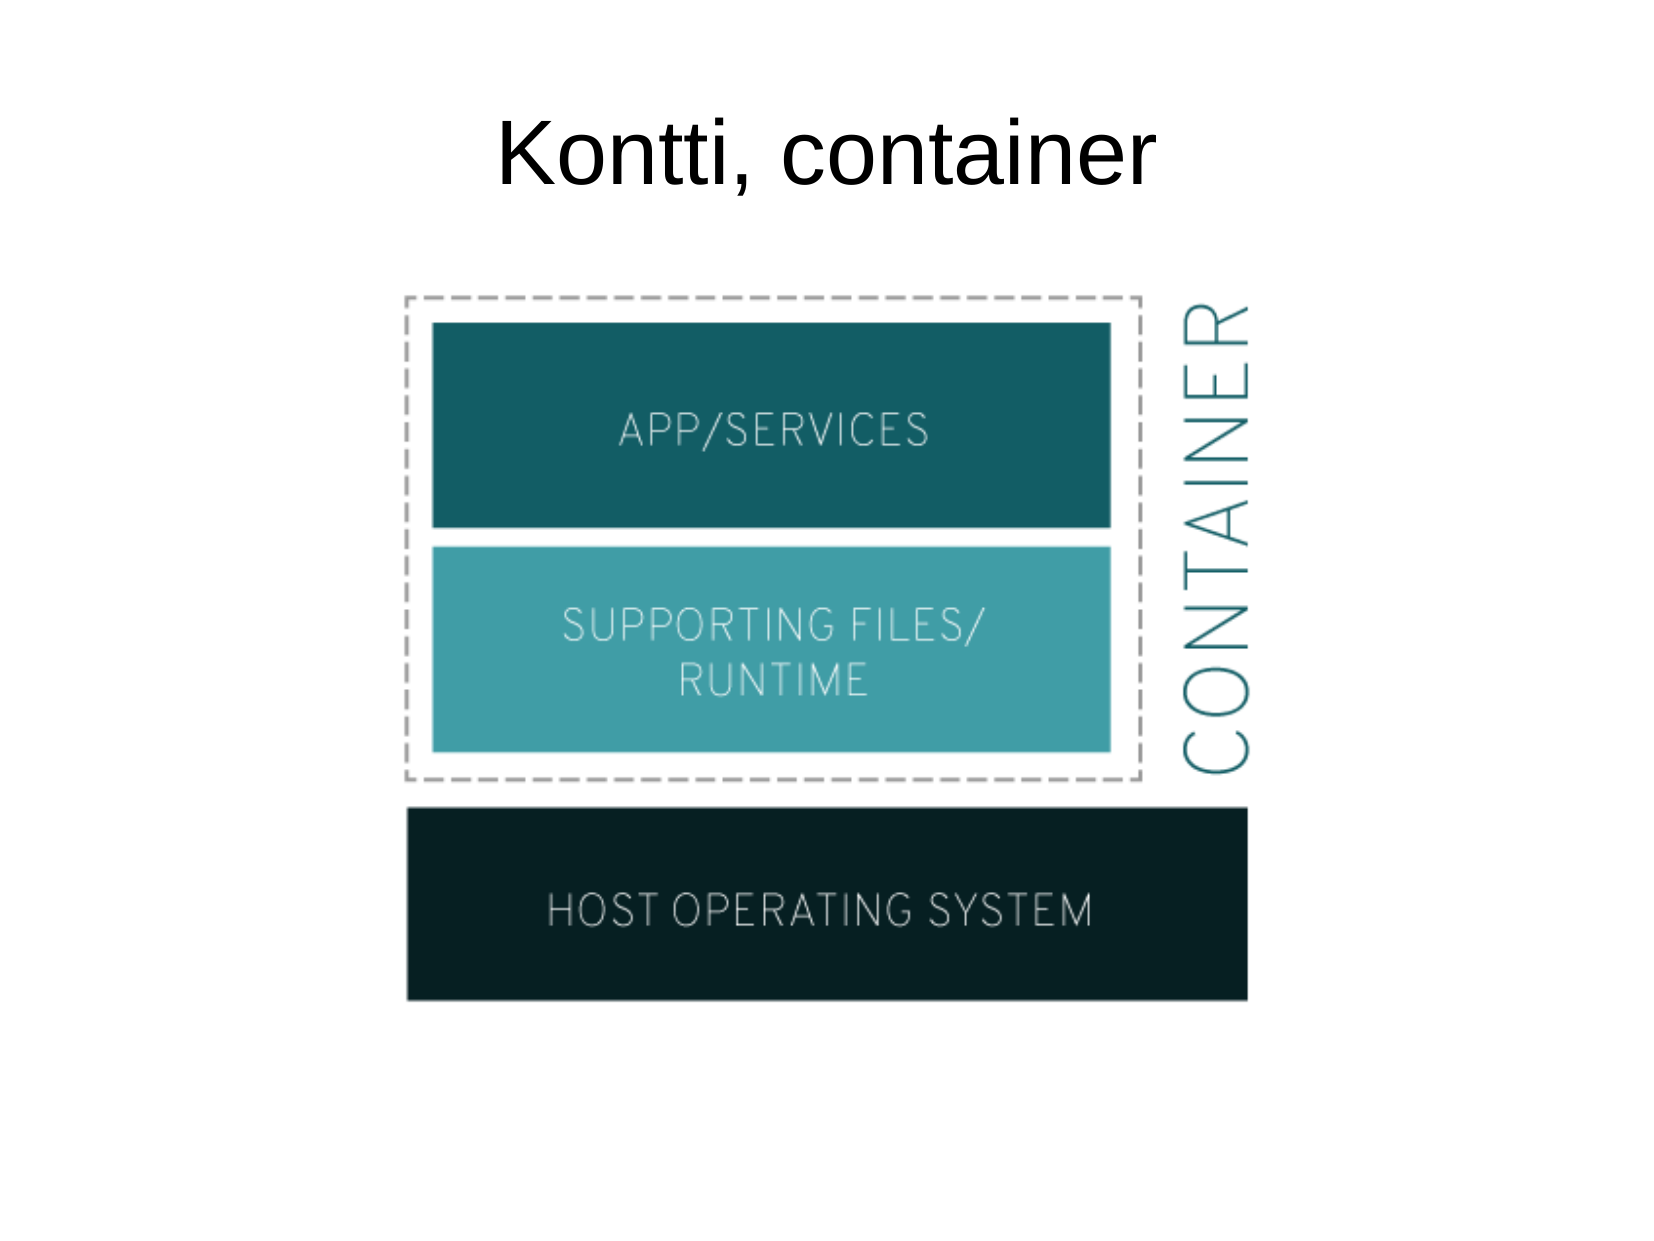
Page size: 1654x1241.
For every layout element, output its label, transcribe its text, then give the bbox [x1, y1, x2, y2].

picture [397, 290, 1256, 1010]
title Kontti, container [82, 49, 1571, 257]
